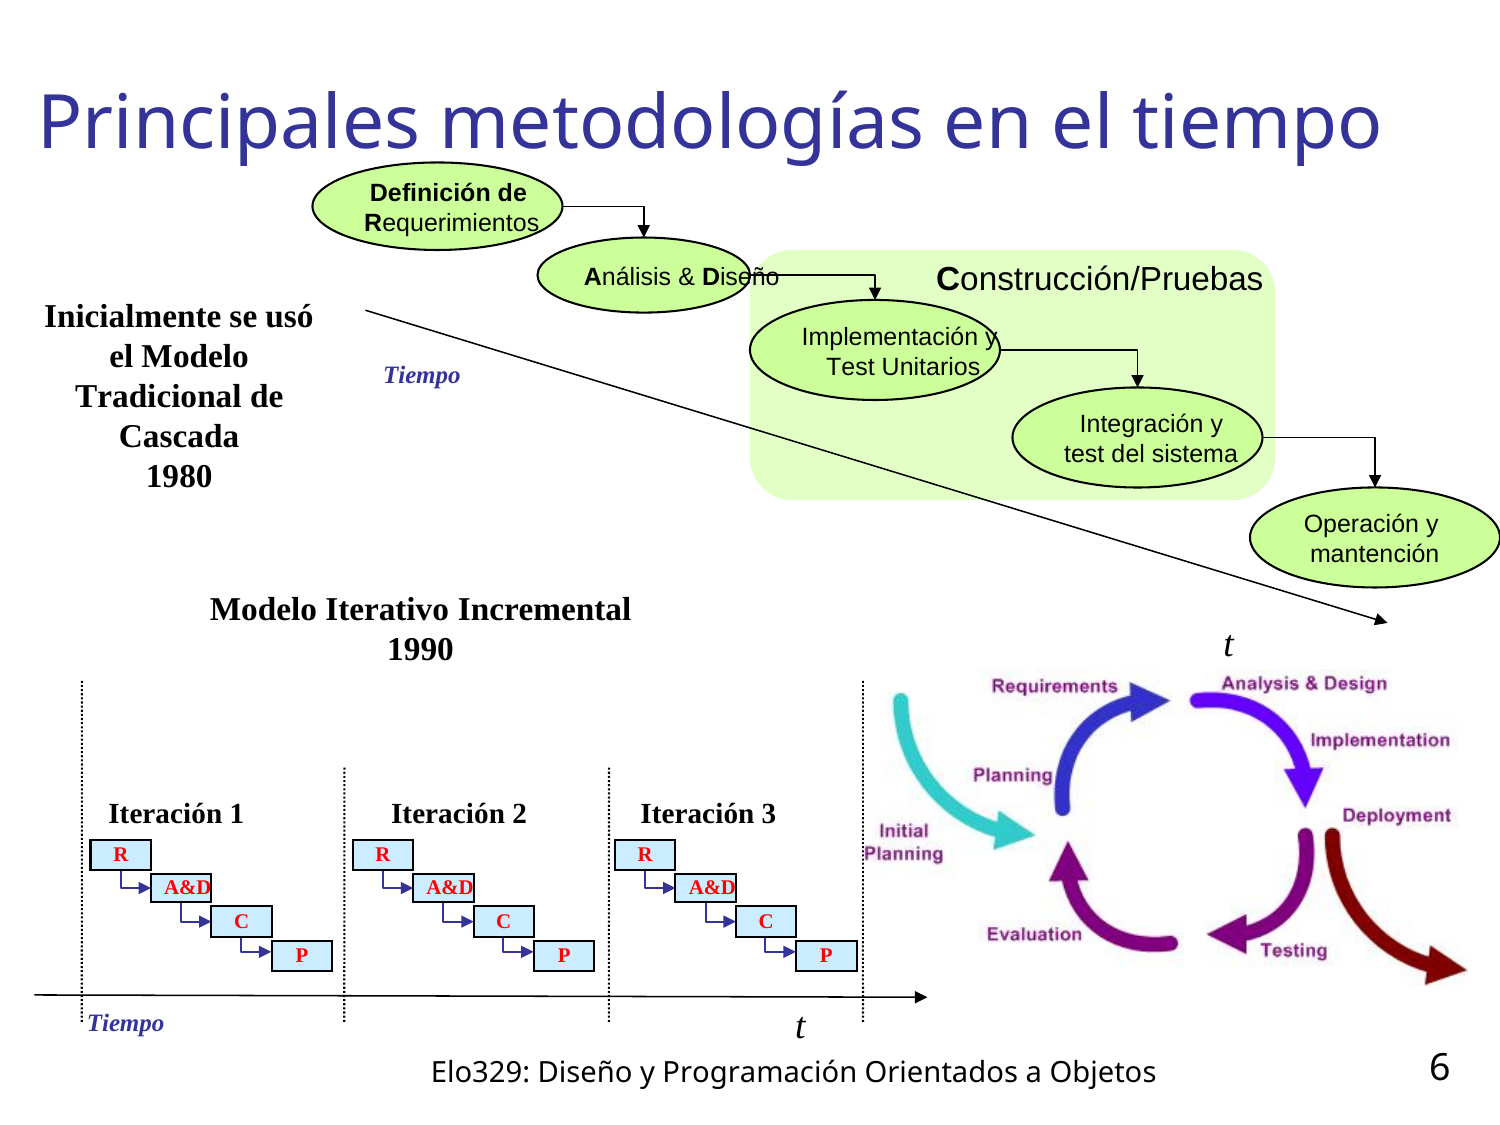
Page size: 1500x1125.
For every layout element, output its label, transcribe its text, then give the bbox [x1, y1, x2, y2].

text_box R [90, 839, 151, 871]
text_box R [615, 839, 676, 871]
text_box Implementación y Test Unitarios [749, 299, 1000, 400]
text_box [750, 429, 983, 501]
text_box R [352, 839, 414, 871]
text_box Integración y test del sistema [1012, 387, 1263, 488]
text_box [935, 305, 1276, 437]
text_box Iteración 2 [376, 778, 552, 839]
text_box t [780, 998, 845, 1054]
text_box [755, 249, 912, 302]
text_box C [211, 905, 272, 938]
text_box Operación y mantención [1249, 487, 1500, 588]
text_box P [796, 941, 857, 972]
text_box P [533, 941, 595, 972]
text_box Tiempo [73, 1003, 179, 1044]
text_box C [473, 905, 534, 938]
text_box [768, 276, 776, 284]
text_box A&D [413, 873, 474, 903]
title Principales metodologías en el tiempo [37, 41, 1500, 197]
text_box t [1208, 612, 1273, 669]
text_box Iteración 3 [625, 778, 801, 839]
text_box P [271, 941, 333, 972]
text_box Construcción/Pruebas [912, 249, 1288, 305]
text_box A&D [150, 873, 212, 903]
text_box Tiempo [369, 355, 475, 396]
text_box Definición de Requerimientos [312, 162, 563, 250]
text_box [750, 351, 1276, 501]
text_box Análisis & Diseño [537, 237, 750, 313]
text_box [750, 276, 874, 343]
text_box A&D [675, 873, 736, 903]
text_box C [735, 905, 797, 938]
text_box Modelo Iterativo Incremental 1990 [141, 580, 701, 675]
picture [864, 669, 1468, 986]
text_box Iteración 1 [93, 778, 269, 839]
text_box Inicialmente se usó el Modelo Tradicional de Cascada 1980 [20, 287, 338, 502]
